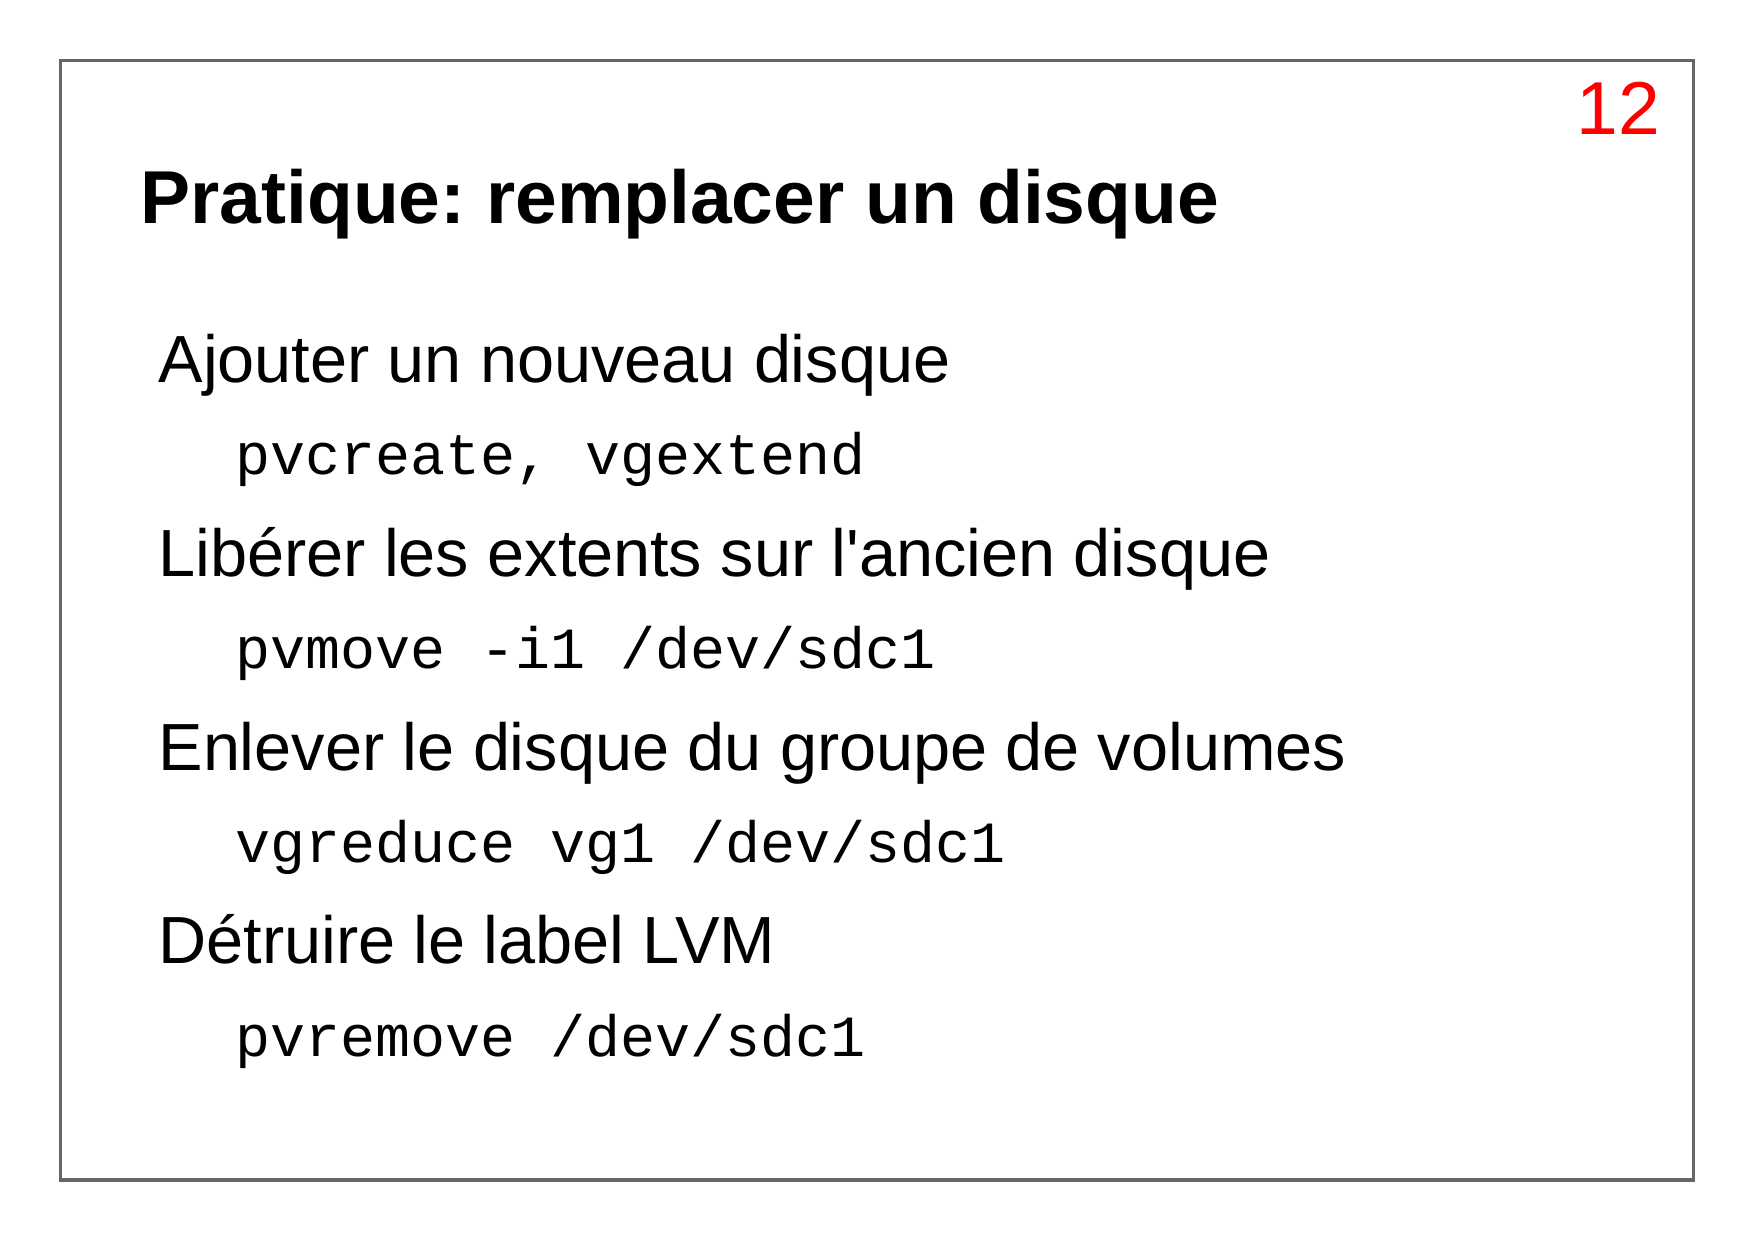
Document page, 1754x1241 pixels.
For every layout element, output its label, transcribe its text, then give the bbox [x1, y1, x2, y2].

list Ajouter un nouveau disque pvcreate, vgextend Libérer les extents sur l'ancien disque pvmove -i1 /dev/sdc1 Enlever le disque du groupe de volumes vgreduce vg1 /dev/sdc1 Détruire le label LVM pvremove /dev/sdc1 [140, 321, 1614, 1074]
title Pratique: remplacer un disque [140, 111, 1614, 284]
